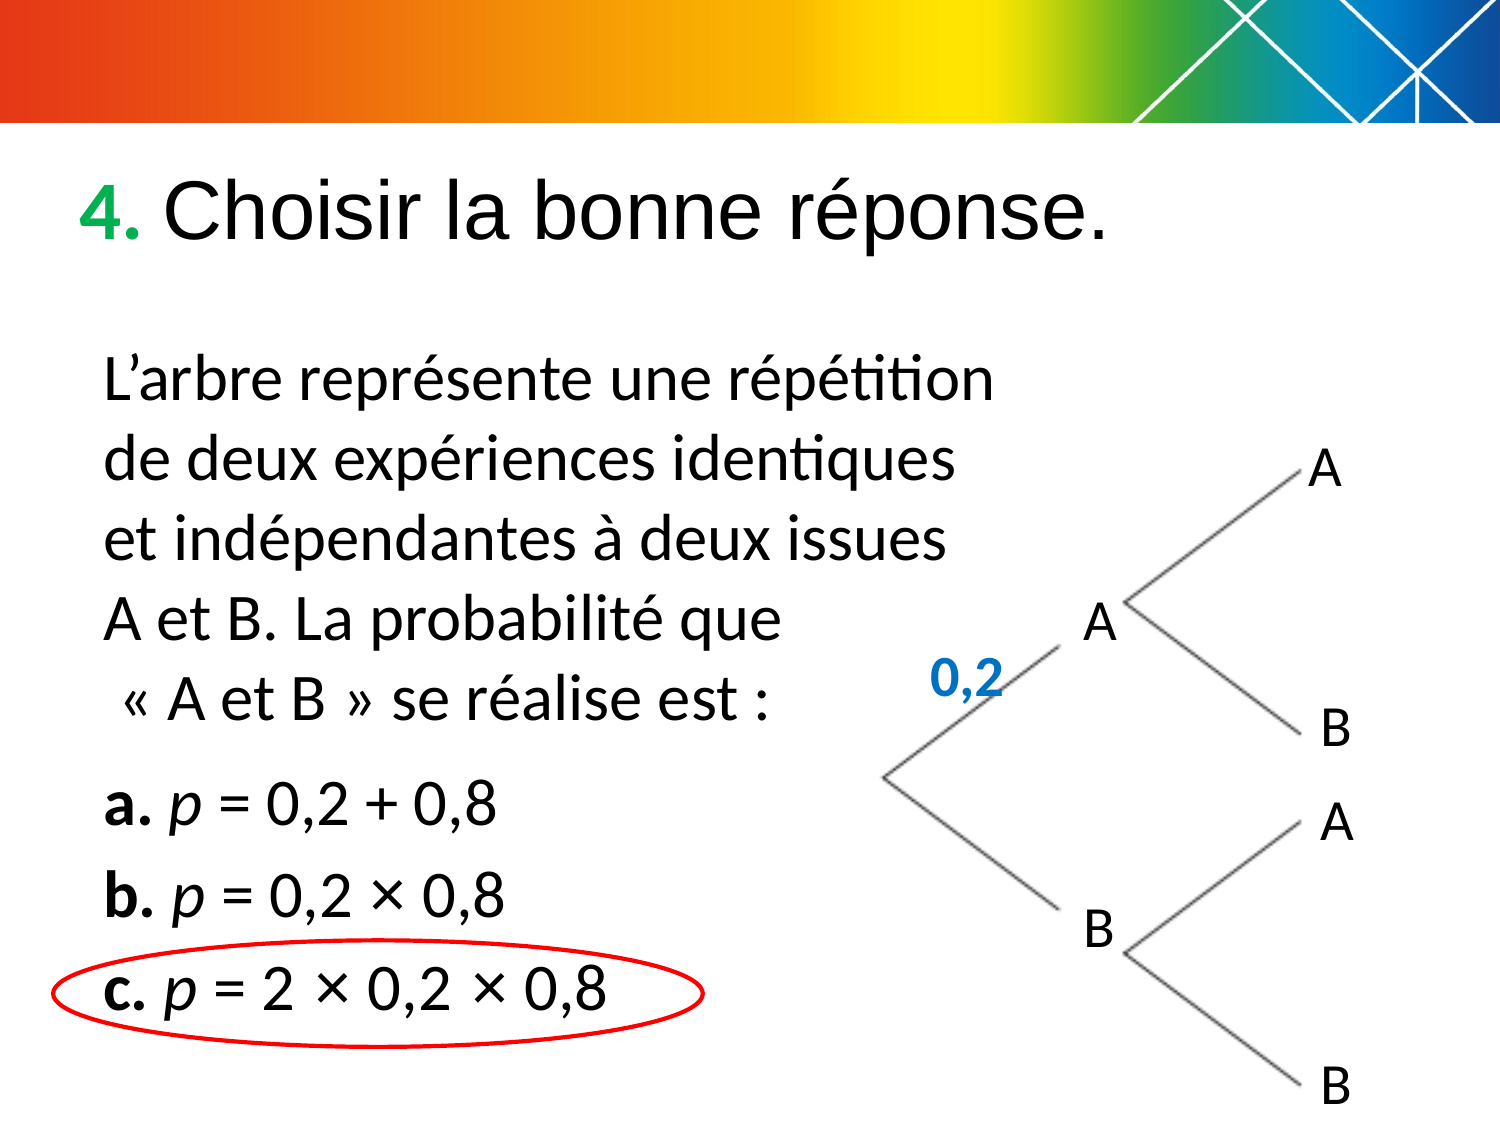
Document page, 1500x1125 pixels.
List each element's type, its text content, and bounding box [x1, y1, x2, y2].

text_box B [1305, 1039, 1400, 1124]
text_box L’arbre représente une répétition de deux expériences identiques et indépendantes à deux issues A et B. La probabilité que « A et B » se réalise est : a. p = 0,2 + 0,8 b. p = 0,2 × 0,8 c. p = 2 × 0,2 × 0,8 [88, 943, 700, 1031]
picture [1340, 0, 1500, 123]
text_box B [1305, 680, 1400, 766]
text_box B [1069, 881, 1164, 967]
text_box A [1069, 574, 1164, 660]
title 4. Choisir la bonne réponse. [64, 148, 1477, 290]
text_box 0,2 [915, 630, 1046, 716]
text_box L’arbre représente une répétition de deux expériences identiques et indépendantes à deux issues A et B. La probabilité que « A et B » se réalise est : a. p = 0,2 + 0,8 b. p = 0,2 × 0,8 c. p = 2 × 0,2 × 0,8 [88, 326, 1424, 1031]
text_box A [1305, 774, 1400, 860]
text_box A [1293, 420, 1388, 506]
picture [832, 1031, 1400, 1125]
picture [0, 0, 1358, 123]
